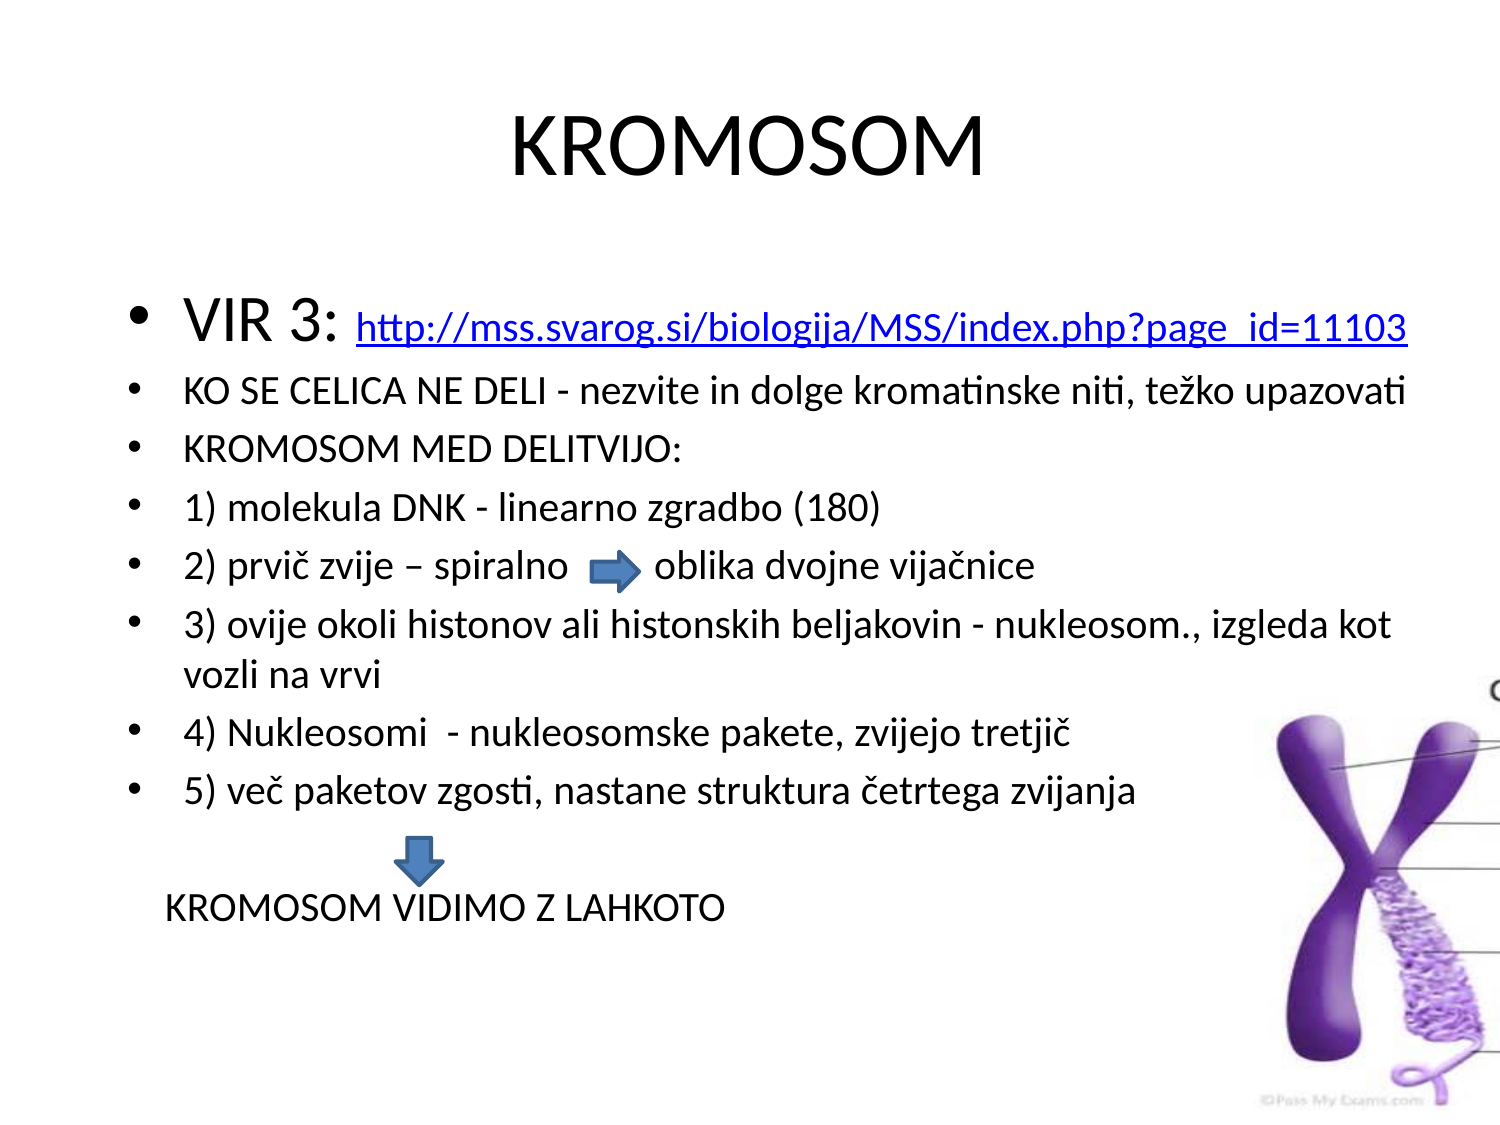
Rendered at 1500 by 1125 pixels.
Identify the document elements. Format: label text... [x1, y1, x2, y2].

list VIR 3: http://mss.svarog.si/biologija/MSS/index.php?page_id=11103 KO SE CELICA NE DELI - nezvite in dolge kromatinske niti, težko upazovati KROMOSOM MED DELITVIJO: 1) molekula DNK - linearno zgradbo (180) 2) prvič zvije – spiralno oblika dvojne vijačnice 3) ovije okoli histonov ali histonskih beljakovin - nukleosom., izgleda kot vozli na vrvi 4) Nukleosomi - nukleosomske pakete, zvijejo tretjič 5) več paketov zgosti, nastane struktura četrtega zvijanja KROMOSOM VIDIMO Z LAHKOTO [112, 267, 1463, 1010]
title KROMOSOM [75, 45, 1425, 233]
text_box [395, 837, 443, 886]
picture [1198, 655, 1500, 1125]
text_box [591, 551, 640, 592]
